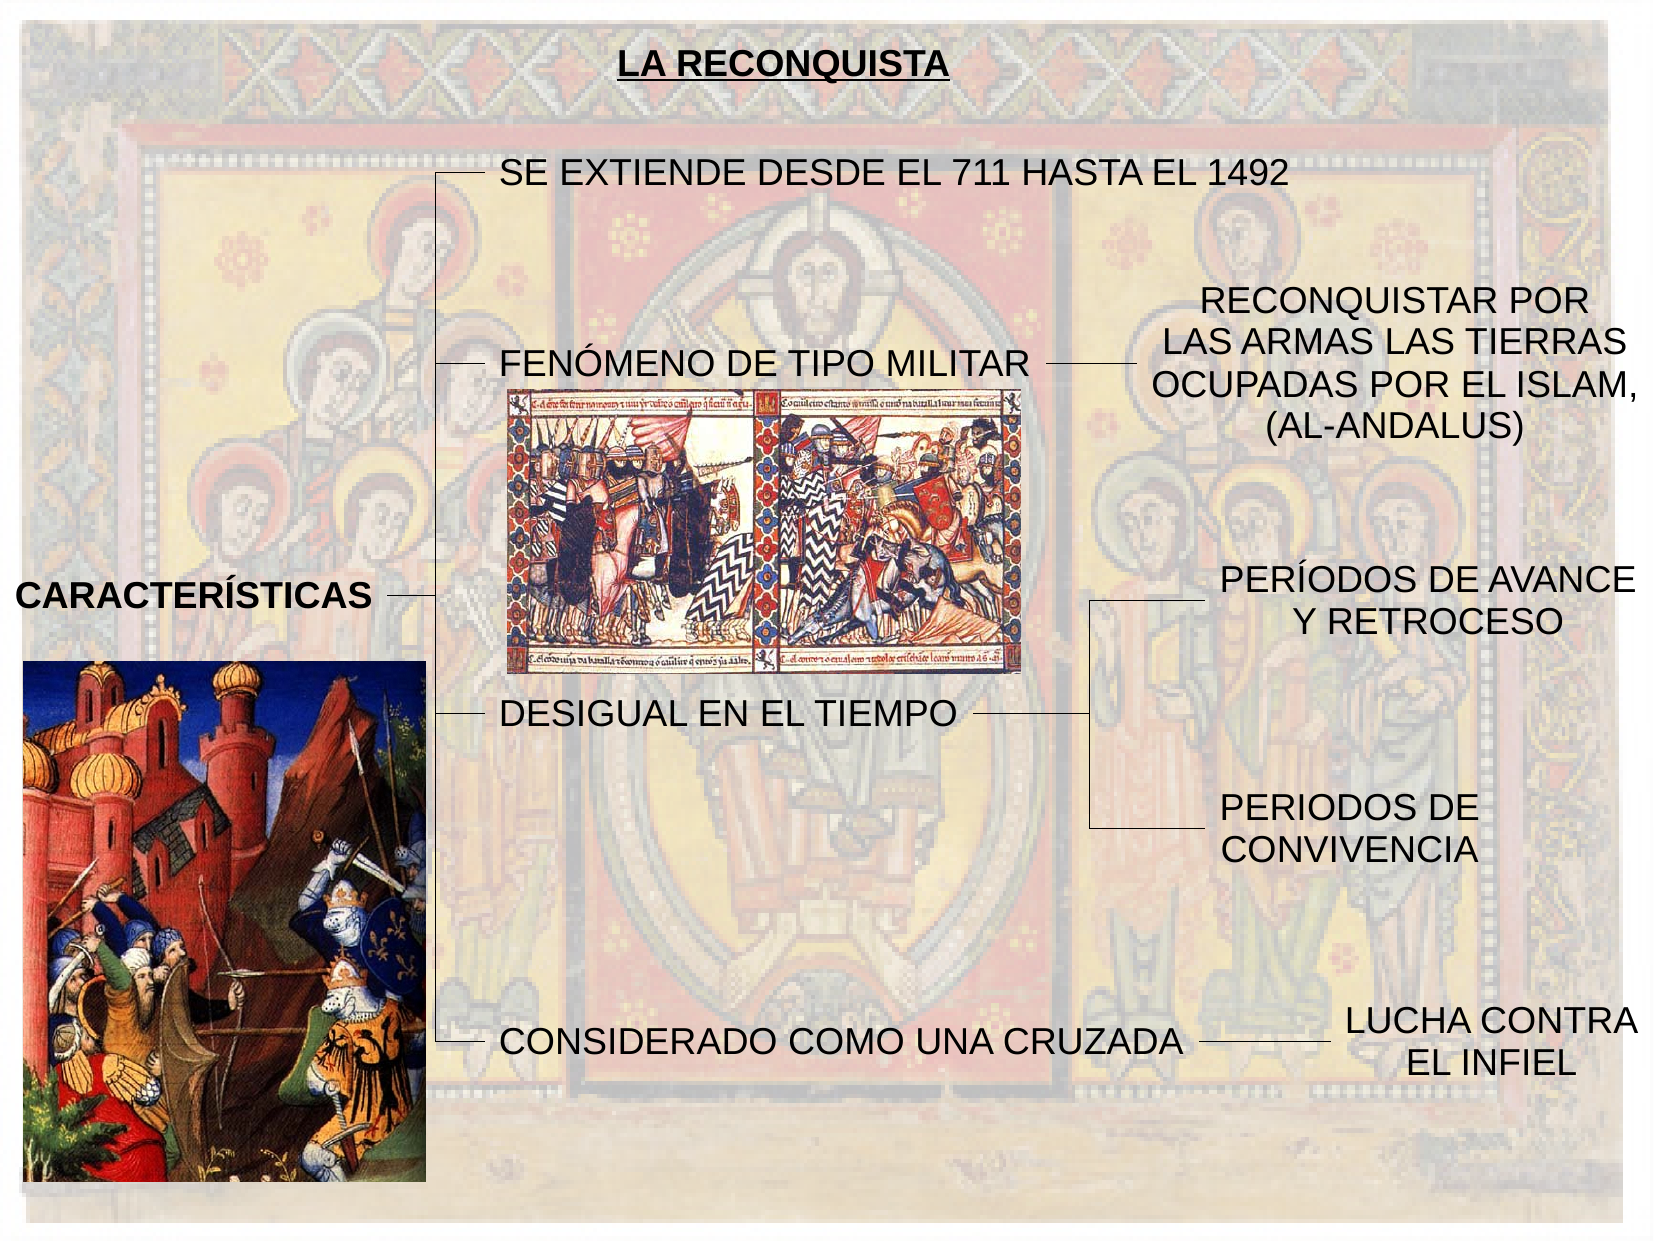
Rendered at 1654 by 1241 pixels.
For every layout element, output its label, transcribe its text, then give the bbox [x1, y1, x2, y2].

picture [436, 364, 1654, 1041]
text_box PERIODOS DE CONVIVENCIA [1204, 779, 1495, 879]
text_box SE EXTIENDE DESDE EL 711 HASTA EL 1492 [484, 143, 1306, 201]
text_box DESIGUAL EN EL TIEMPO [484, 685, 974, 742]
text_box LA RECONQUISTA [602, 35, 964, 94]
text_box RECONQUISTAR POR LAS ARMAS LAS TIERRAS OCUPADAS POR EL ISLAM, (AL-ANDALUS) [1136, 271, 1654, 455]
text_box PERÍODOS DE AVANCE Y RETROCESO [1204, 550, 1652, 650]
text_box CARACTERÍSTICAS [0, 566, 385, 625]
text_box FENÓMENO DE TIPO MILITAR [484, 334, 1047, 392]
text_box CONSIDERADO COMO UNA CRUZADA [484, 1013, 1200, 1071]
text_box LUCHA CONTRA EL INFIEL [1330, 992, 1654, 1092]
picture [0, 0, 1654, 1241]
